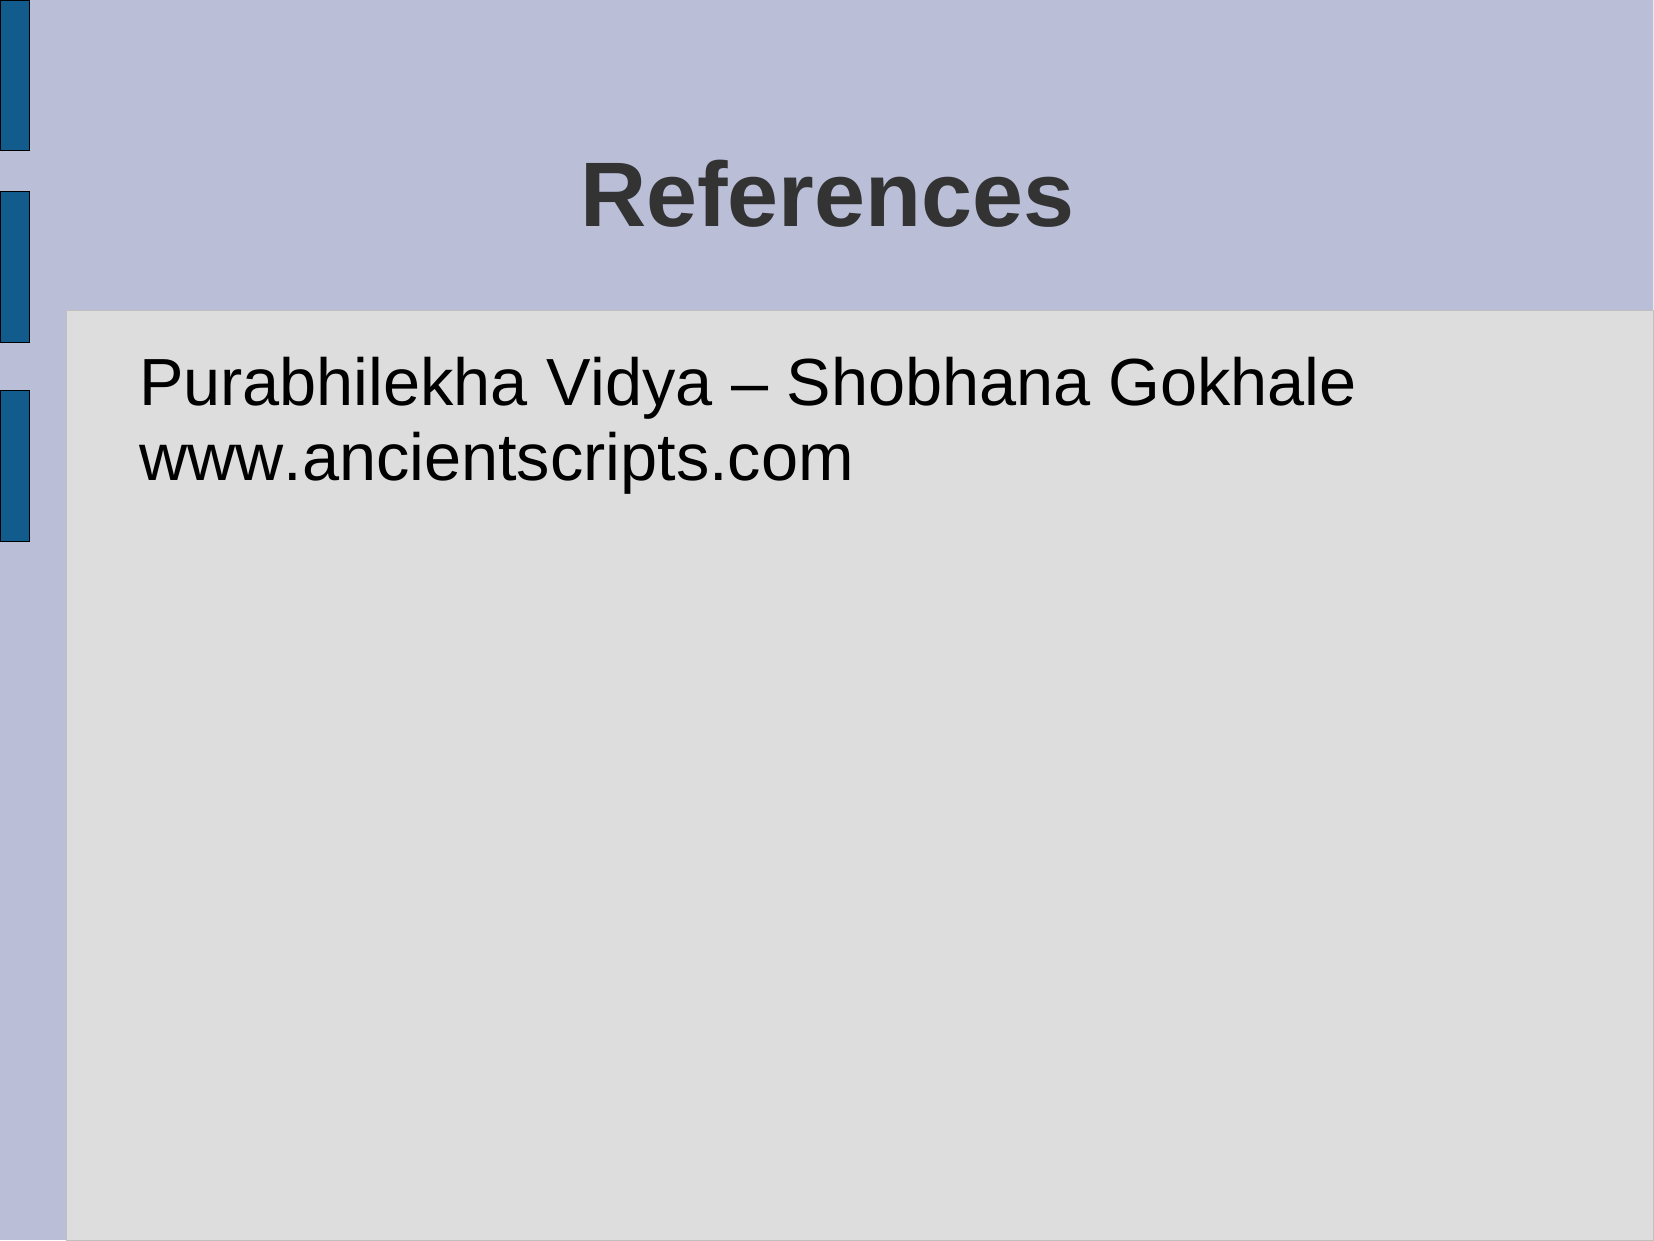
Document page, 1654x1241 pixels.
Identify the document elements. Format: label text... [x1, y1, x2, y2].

list Purabhilekha Vidya – Shobhana Gokhale www.ancientscripts.com [121, 344, 1534, 1112]
title References [121, 98, 1534, 291]
